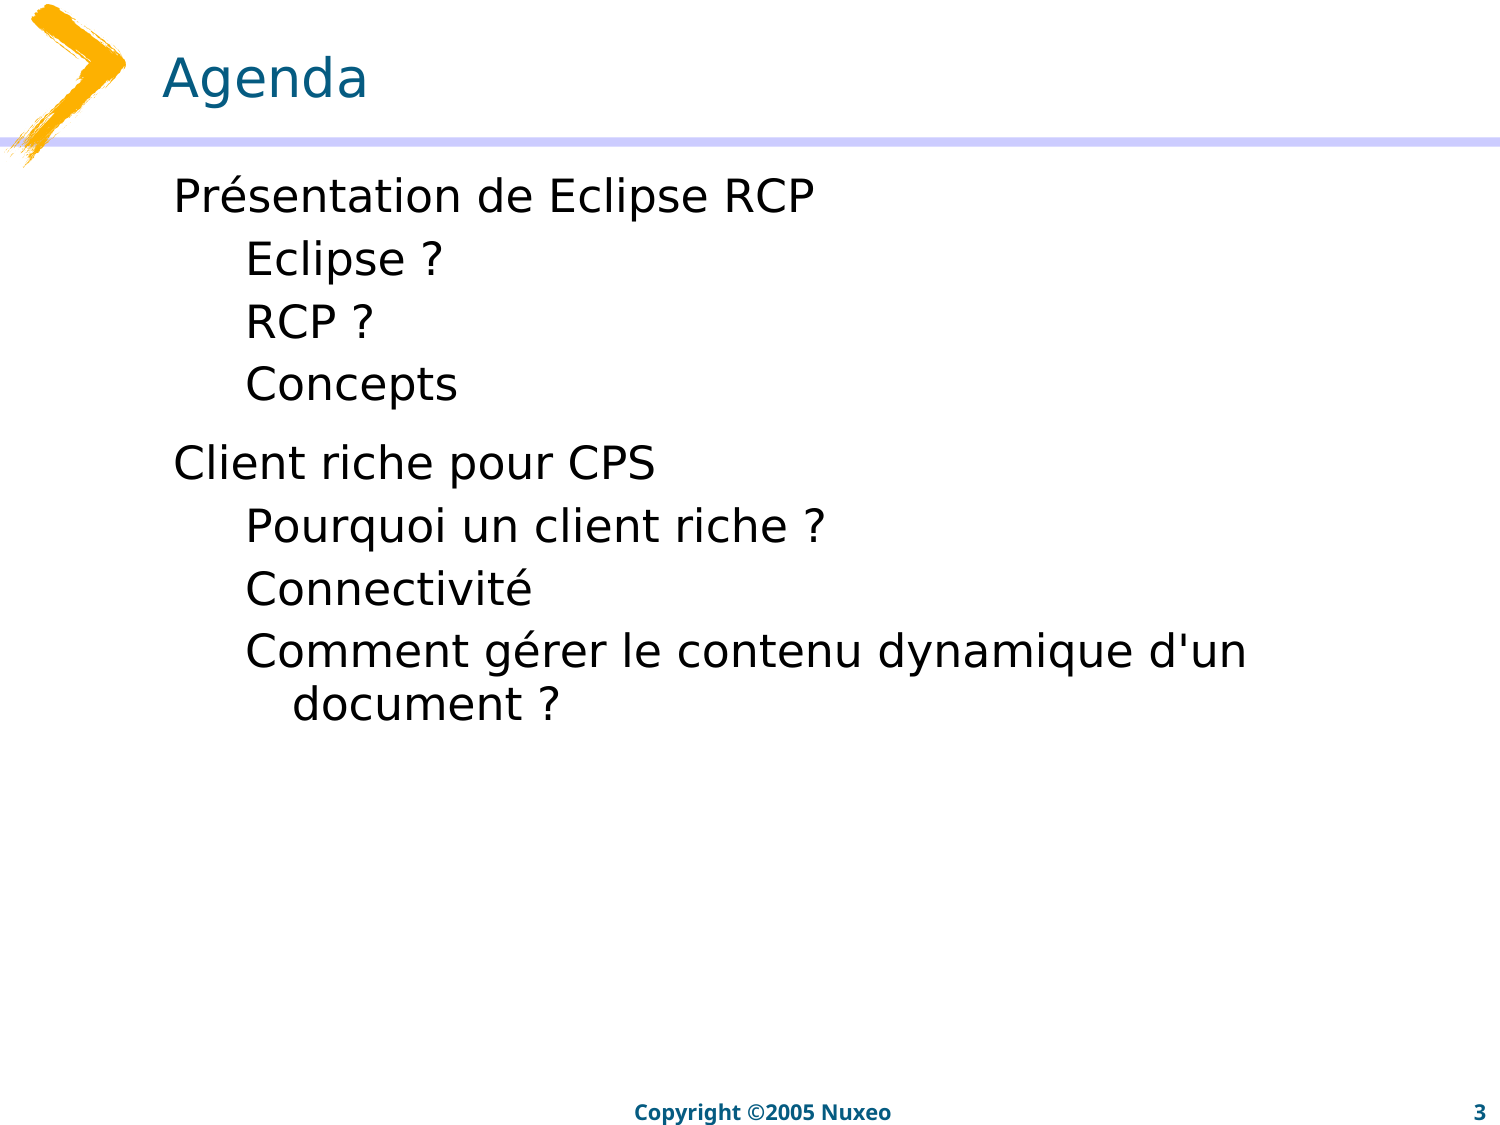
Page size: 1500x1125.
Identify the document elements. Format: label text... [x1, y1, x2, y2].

title Agenda [162, 18, 1433, 136]
picture [4, 4, 126, 169]
list Présentation de Eclipse RCP Eclipse ? RCP ? Concepts Client riche pour CPS Pourquoi un client riche ? Connectivité Comment gérer le contenu dynamique d'un document ? [170, 170, 1413, 1085]
